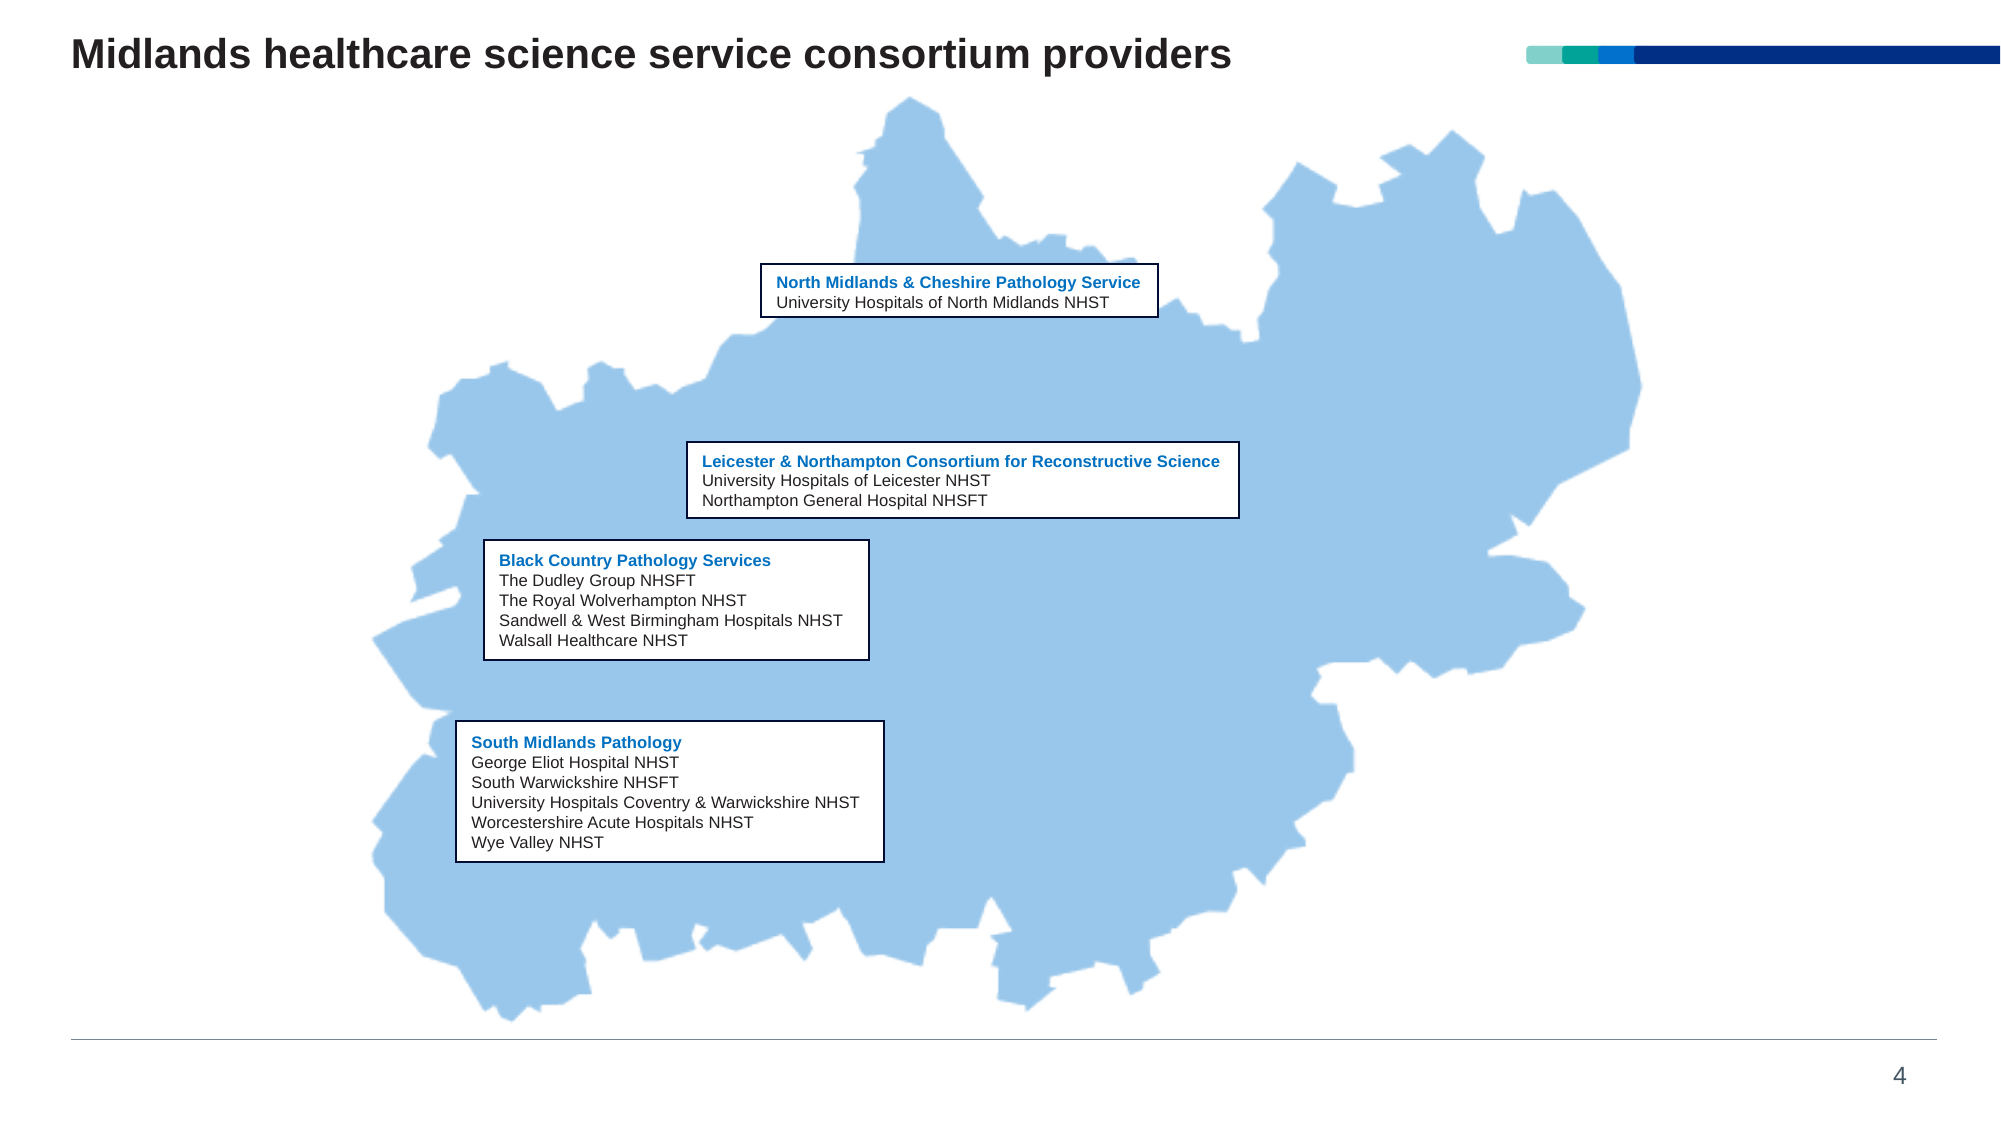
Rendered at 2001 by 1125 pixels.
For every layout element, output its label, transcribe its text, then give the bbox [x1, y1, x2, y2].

text_box Black Country Pathology Services The Dudley Group NHSFT The Royal Wolverhampton NHST Sandwell & West Birmingham Hospitals NHST Walsall Healthcare NHST [484, 540, 869, 660]
picture [340, 84, 1660, 1043]
text_box Leicester & Northampton Consortium for Reconstructive Science University Hospitals of Leicester NHST Northampton General Hospital NHSFT [687, 442, 1239, 518]
title Midlands healthcare science service consortium providers [70, 32, 1513, 79]
text_box North Midlands & Cheshire Pathology Service University Hospitals of North Midlands NHST [761, 264, 1158, 317]
text_box South Midlands Pathology George Eliot Hospital NHST South Warwickshire NHSFT University Hospitals Coventry & Warwickshire NHST Worcestershire Acute Hospitals NHST Wye Valley NHST [456, 721, 884, 862]
